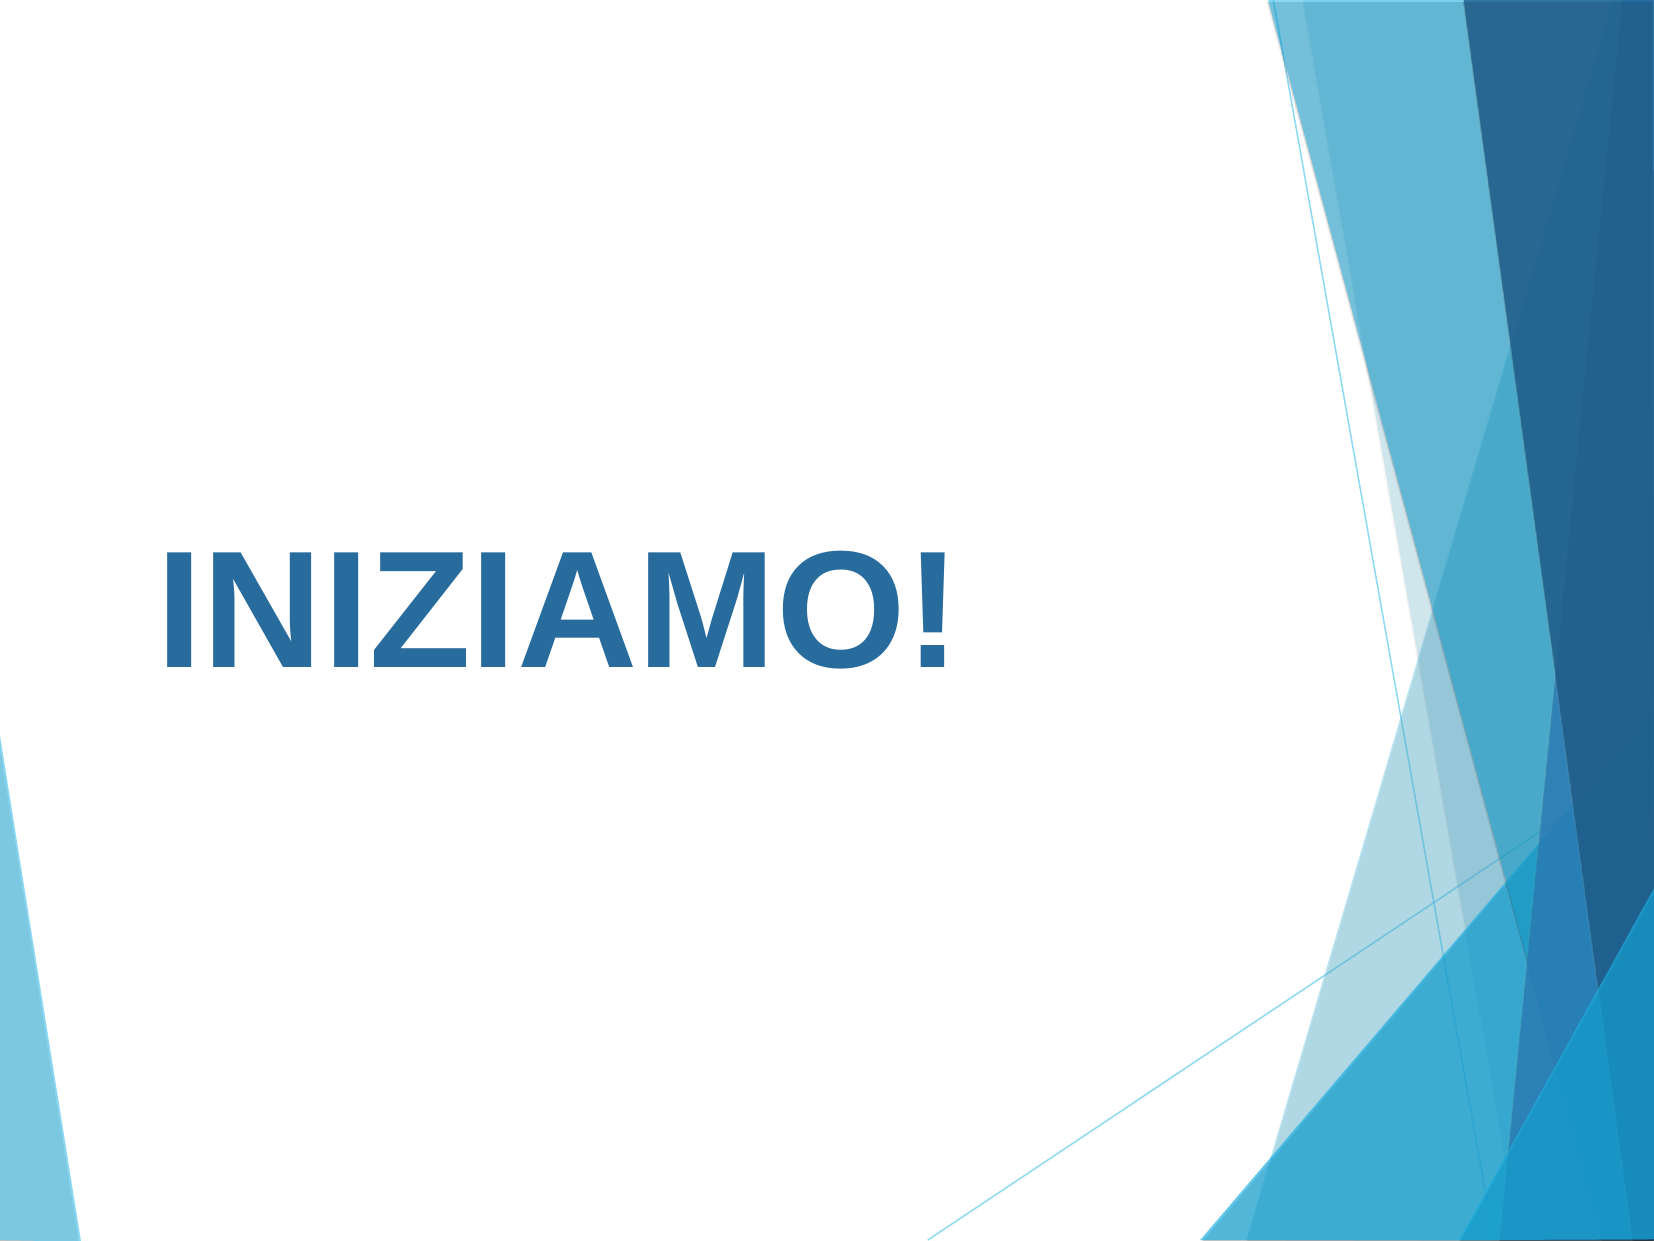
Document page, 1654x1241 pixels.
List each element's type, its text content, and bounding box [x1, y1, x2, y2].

text_box INIZIAMO! [141, 493, 1512, 709]
